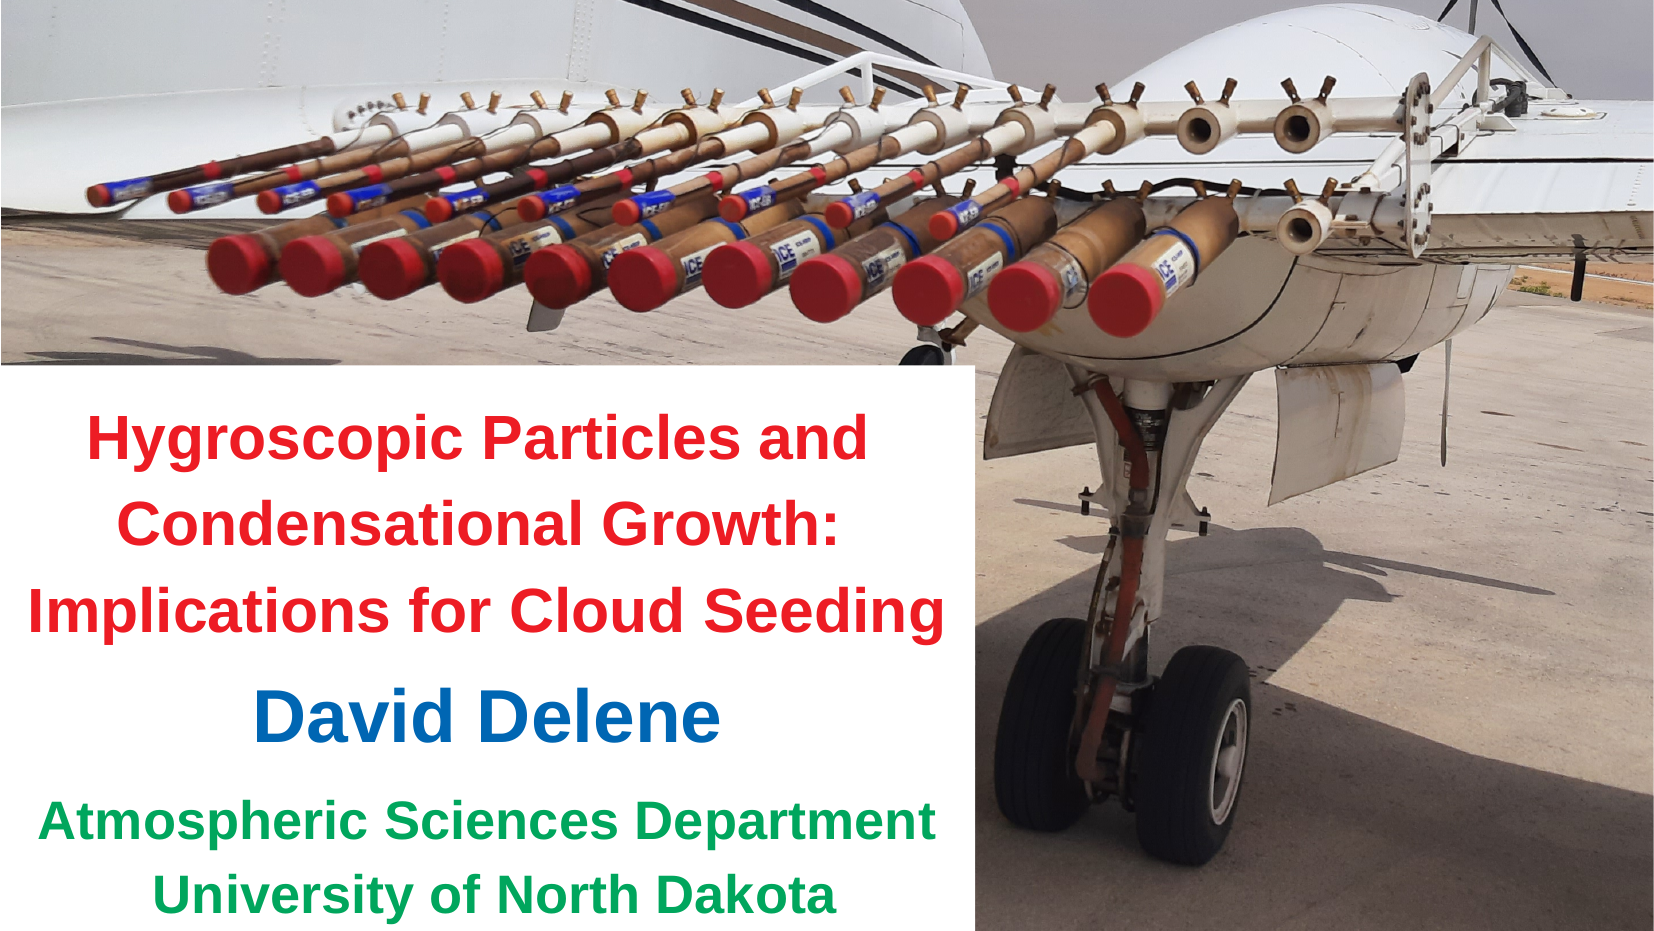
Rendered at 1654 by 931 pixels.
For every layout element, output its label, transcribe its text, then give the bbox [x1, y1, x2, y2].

text_box Hygroscopic Particles and Condensational Growth: Implications for Cloud Seeding [0, 365, 976, 660]
text_box Atmospheric Sciences Department University of North Dakota [0, 767, 976, 931]
text_box David Delene [0, 660, 976, 767]
picture [1, 0, 1654, 931]
